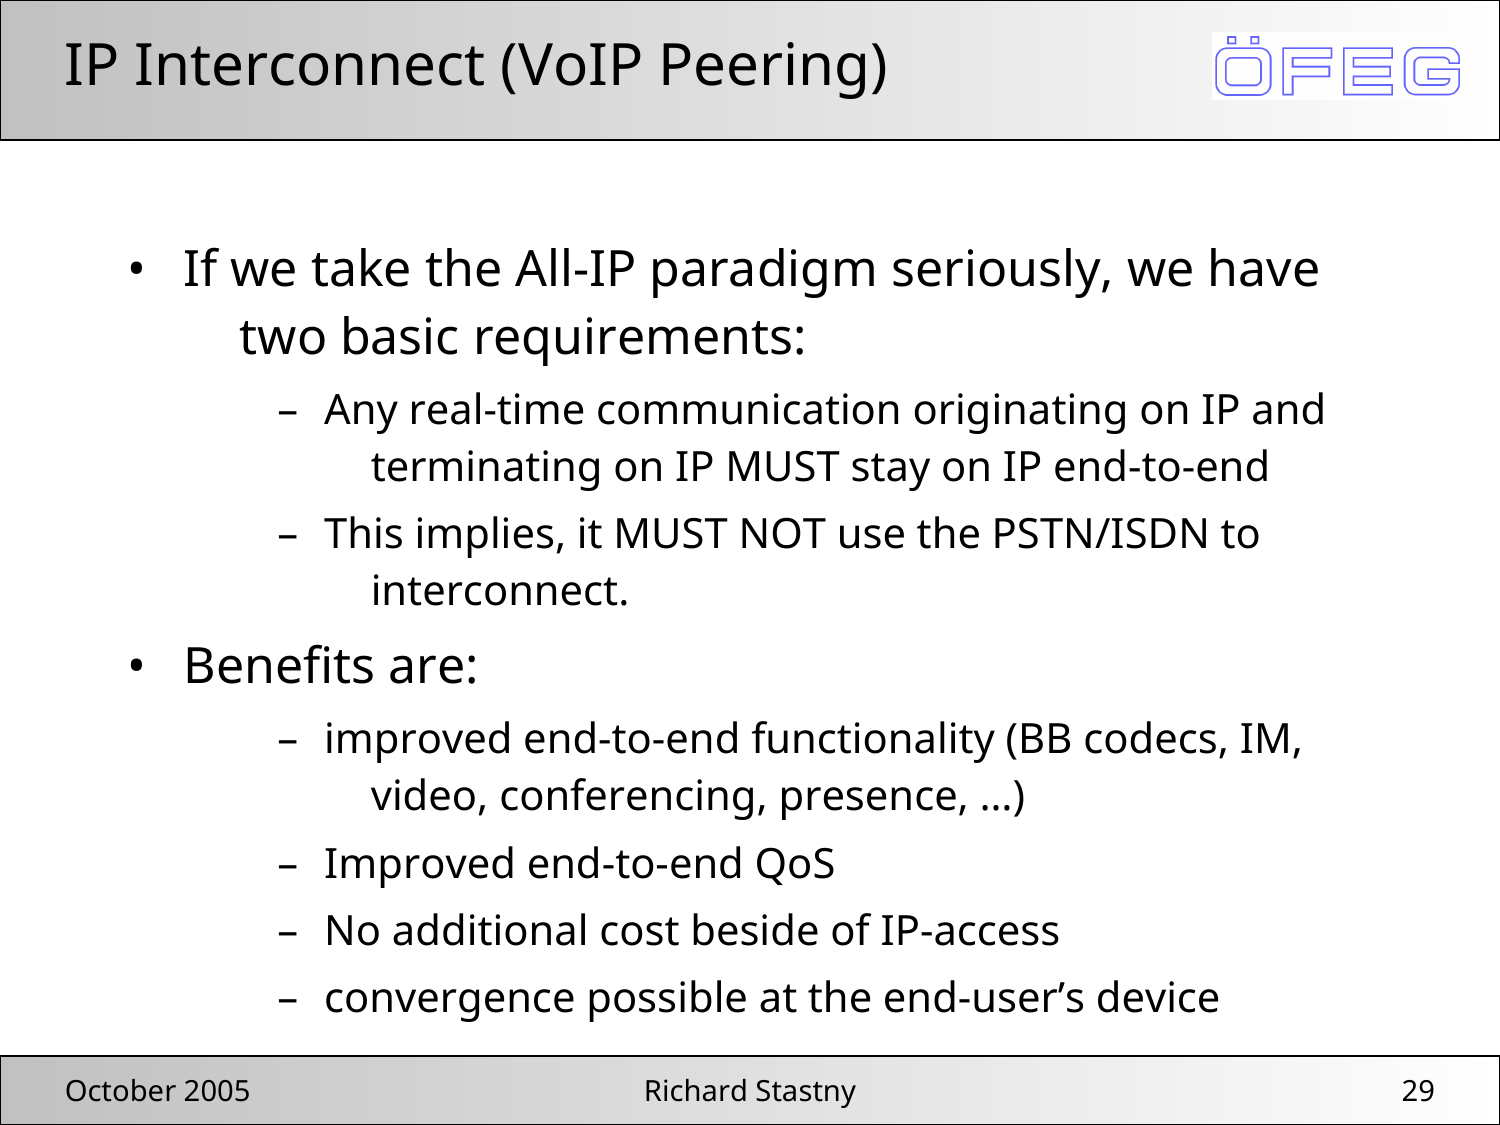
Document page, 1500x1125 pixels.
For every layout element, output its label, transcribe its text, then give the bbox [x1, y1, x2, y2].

title IP Interconnect (VoIP Peering) [50, 19, 1176, 106]
picture [1212, 32, 1463, 100]
list If we take the All-IP paradigm seriously, we have two basic requirements: Any real-time communication originating on IP and terminating on IP MUST stay on IP end-to-end This implies, it MUST NOT use the PSTN/ISDN to interconnect. Benefits are: improved end-to-end functionality (BB codecs, IM, video, conferencing, presence, …) Improved end-to-end QoS No additional cost beside of IP-access convergence possible at the end-user’s device [112, 224, 1388, 971]
